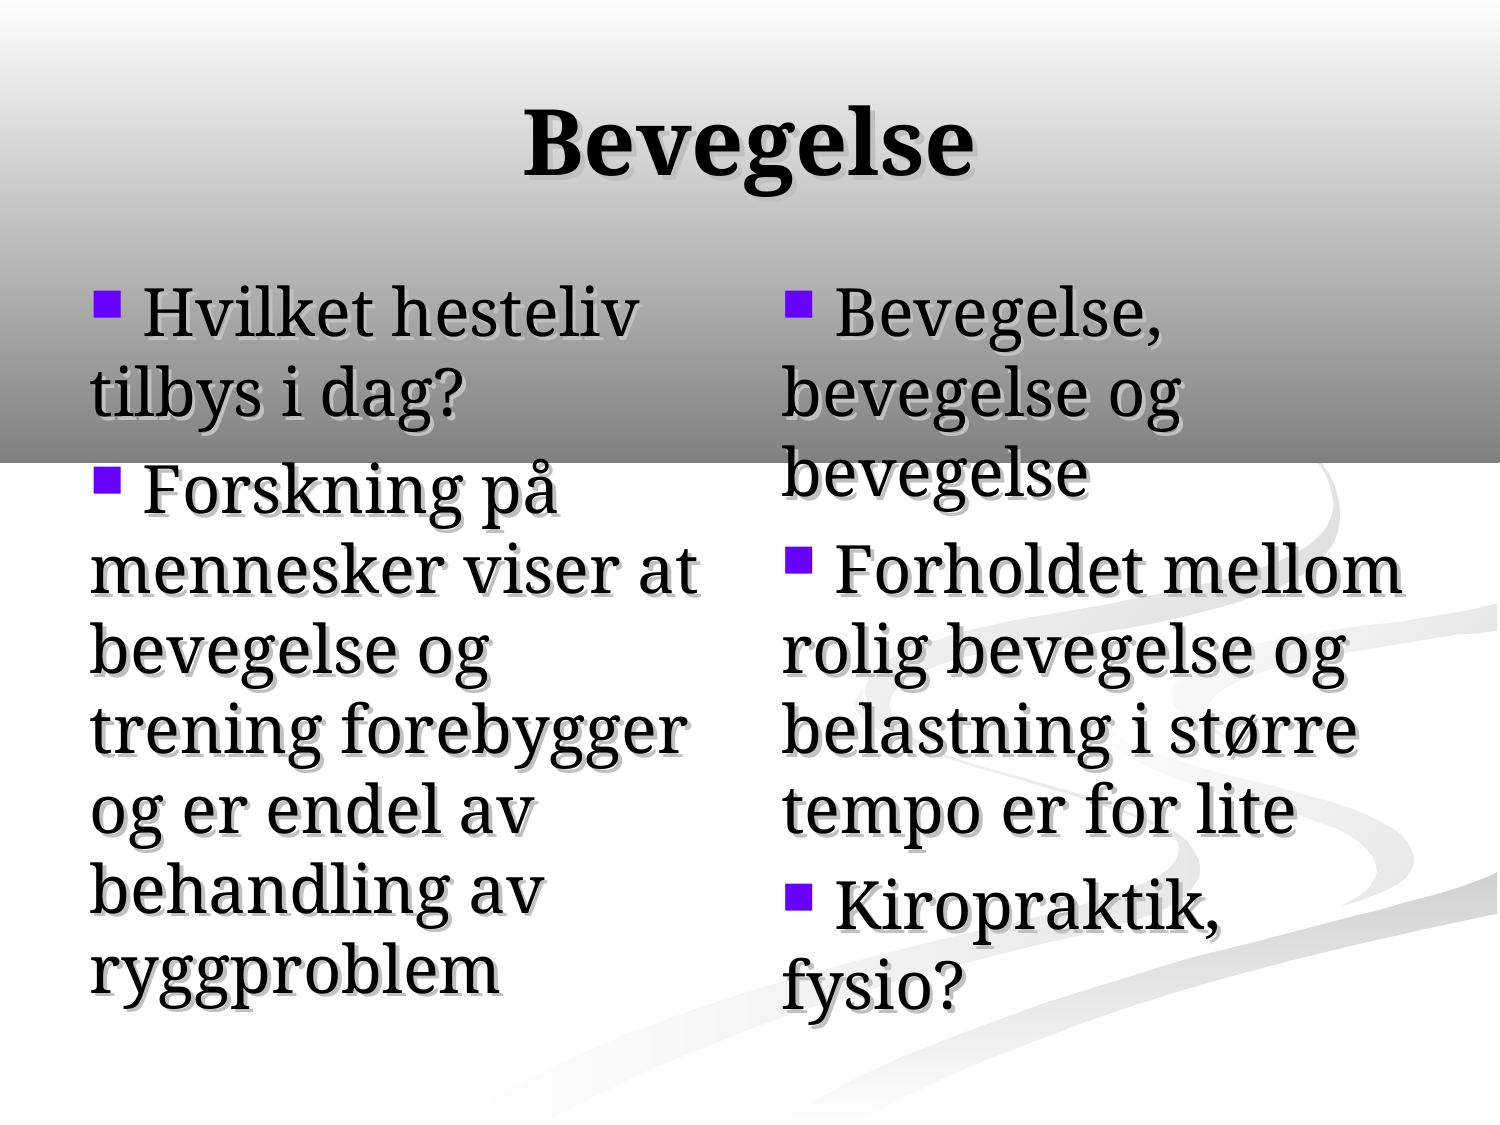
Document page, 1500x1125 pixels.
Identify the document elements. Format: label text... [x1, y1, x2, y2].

title Bevegelse [75, 21, 1426, 257]
list Hvilket hesteliv tilbys i dag? Forskning på mennesker viser at bevegelse og trening forebygger og er endel av behandling av ryggproblem [75, 262, 734, 1006]
list Bevegelse, bevegelse og bevegelse Forholdet mellom rolig bevegelse og belastning i større tempo er for lite Kiropraktik, fysio? [766, 262, 1426, 1048]
